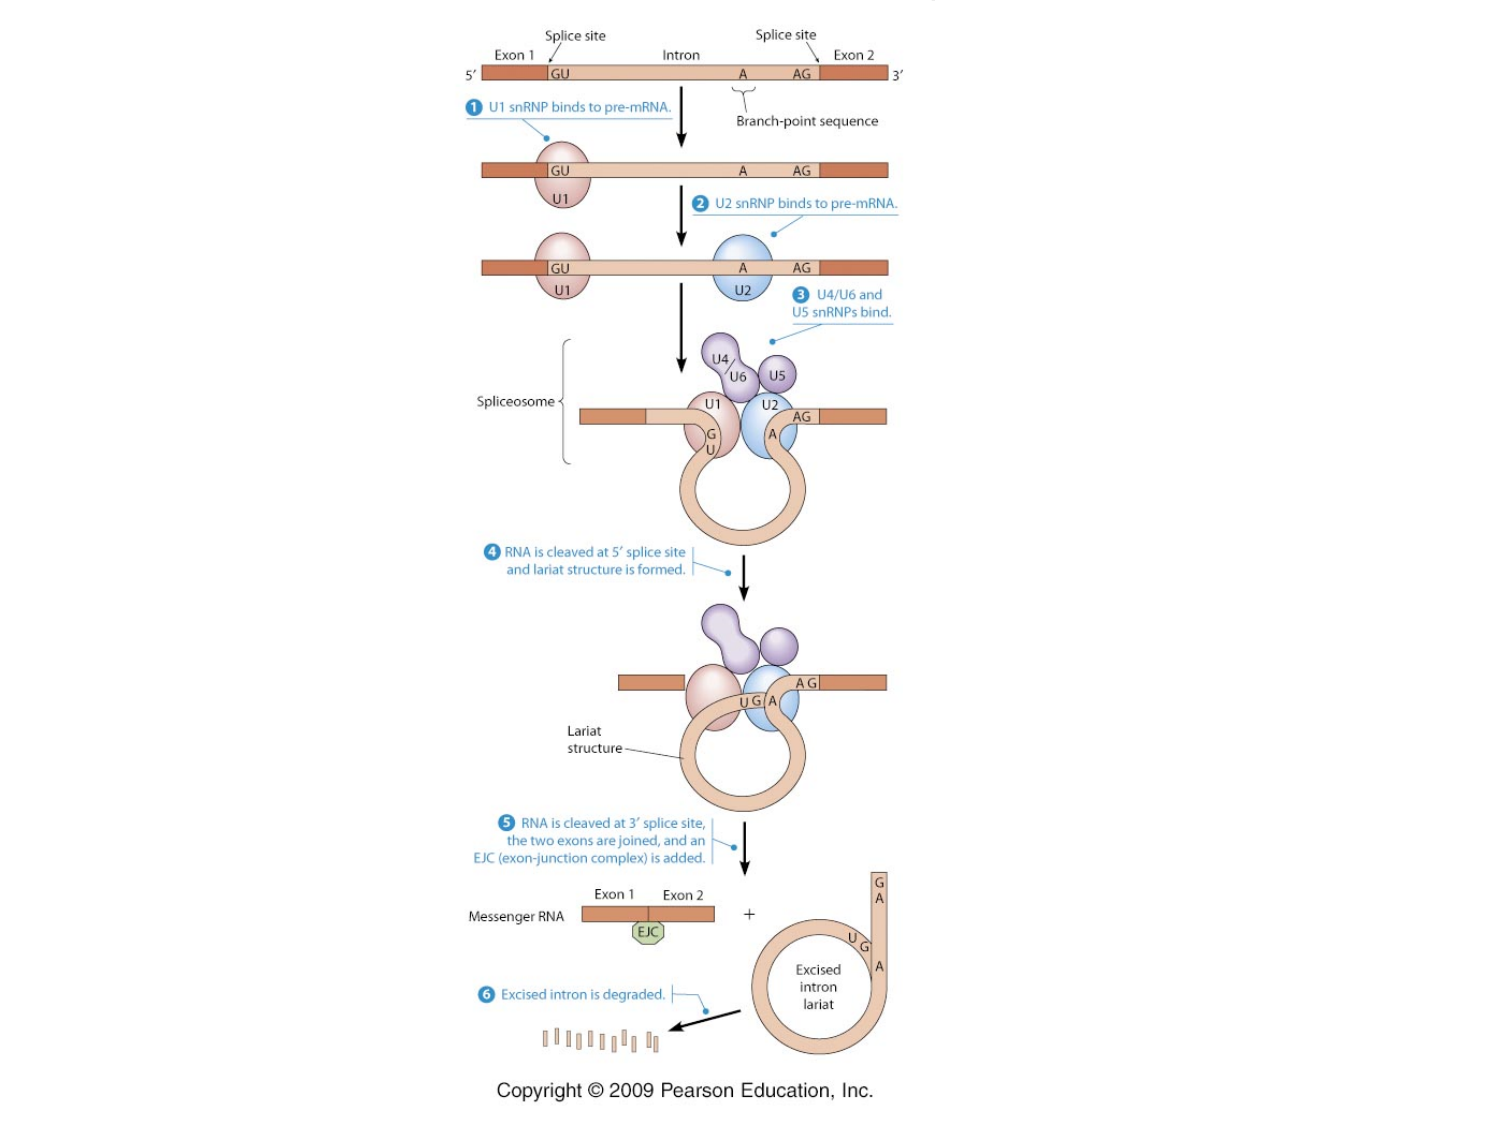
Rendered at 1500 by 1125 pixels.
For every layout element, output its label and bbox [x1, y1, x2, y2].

picture [442, 0, 935, 1125]
